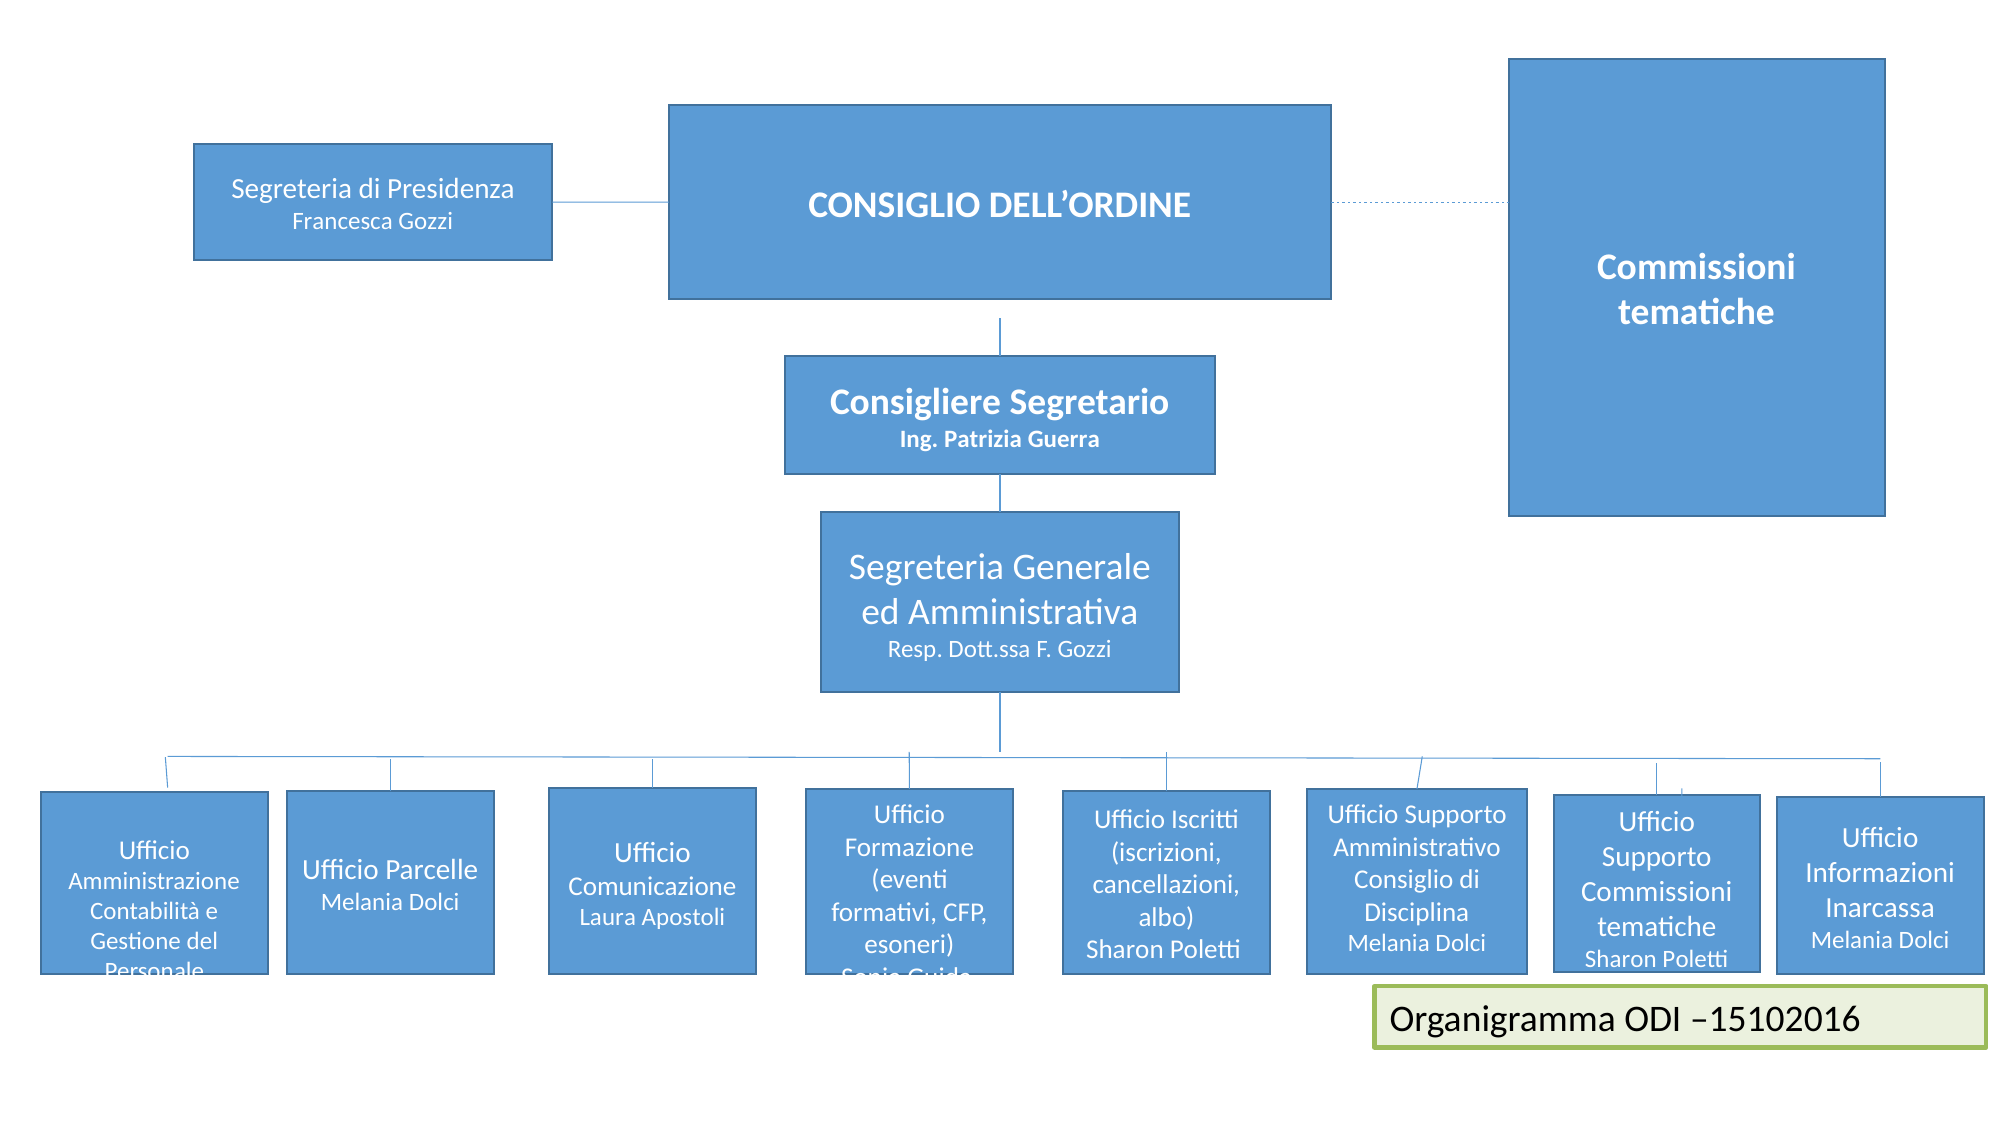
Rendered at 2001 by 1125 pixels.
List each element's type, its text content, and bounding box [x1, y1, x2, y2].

text_box Ufficio Informazioni Inarcassa Melania Dolci [1777, 797, 1984, 974]
text_box Ufficio Comunicazione Laura Apostoli [549, 788, 756, 974]
text_box Ufficio Formazione (eventi formativi, CFP, esoneri) Sonia Guida [806, 789, 1013, 974]
text_box Organigramma ODI –15102016 [1375, 986, 1986, 1047]
text_box Consigliere Segretario Ing. Patrizia Guerra [785, 356, 1215, 474]
text_box Ufficio Parcelle Melania Dolci [287, 791, 494, 974]
text_box Segreteria di Presidenza Francesca Gozzi [194, 144, 552, 260]
text_box Ufficio Iscritti (iscrizioni, cancellazioni, albo) Sharon Poletti [1063, 791, 1270, 974]
text_box Segreteria Generale ed Amministrativa Resp. Dott.ssa F. Gozzi [821, 512, 1179, 692]
text_box Ufficio Amministrazione Contabilità e Gestione del Personale Francesca Gozzi [41, 792, 268, 974]
text_box Ufficio Supporto Amministrativo Consiglio di Disciplina Melania Dolci [1307, 789, 1527, 974]
text_box Consiglio dell’Ordine [669, 105, 1331, 299]
text_box Commissioni tematiche [1509, 59, 1885, 516]
text_box Ufficio Supporto Commissioni tematiche Sharon Poletti [1554, 795, 1760, 972]
